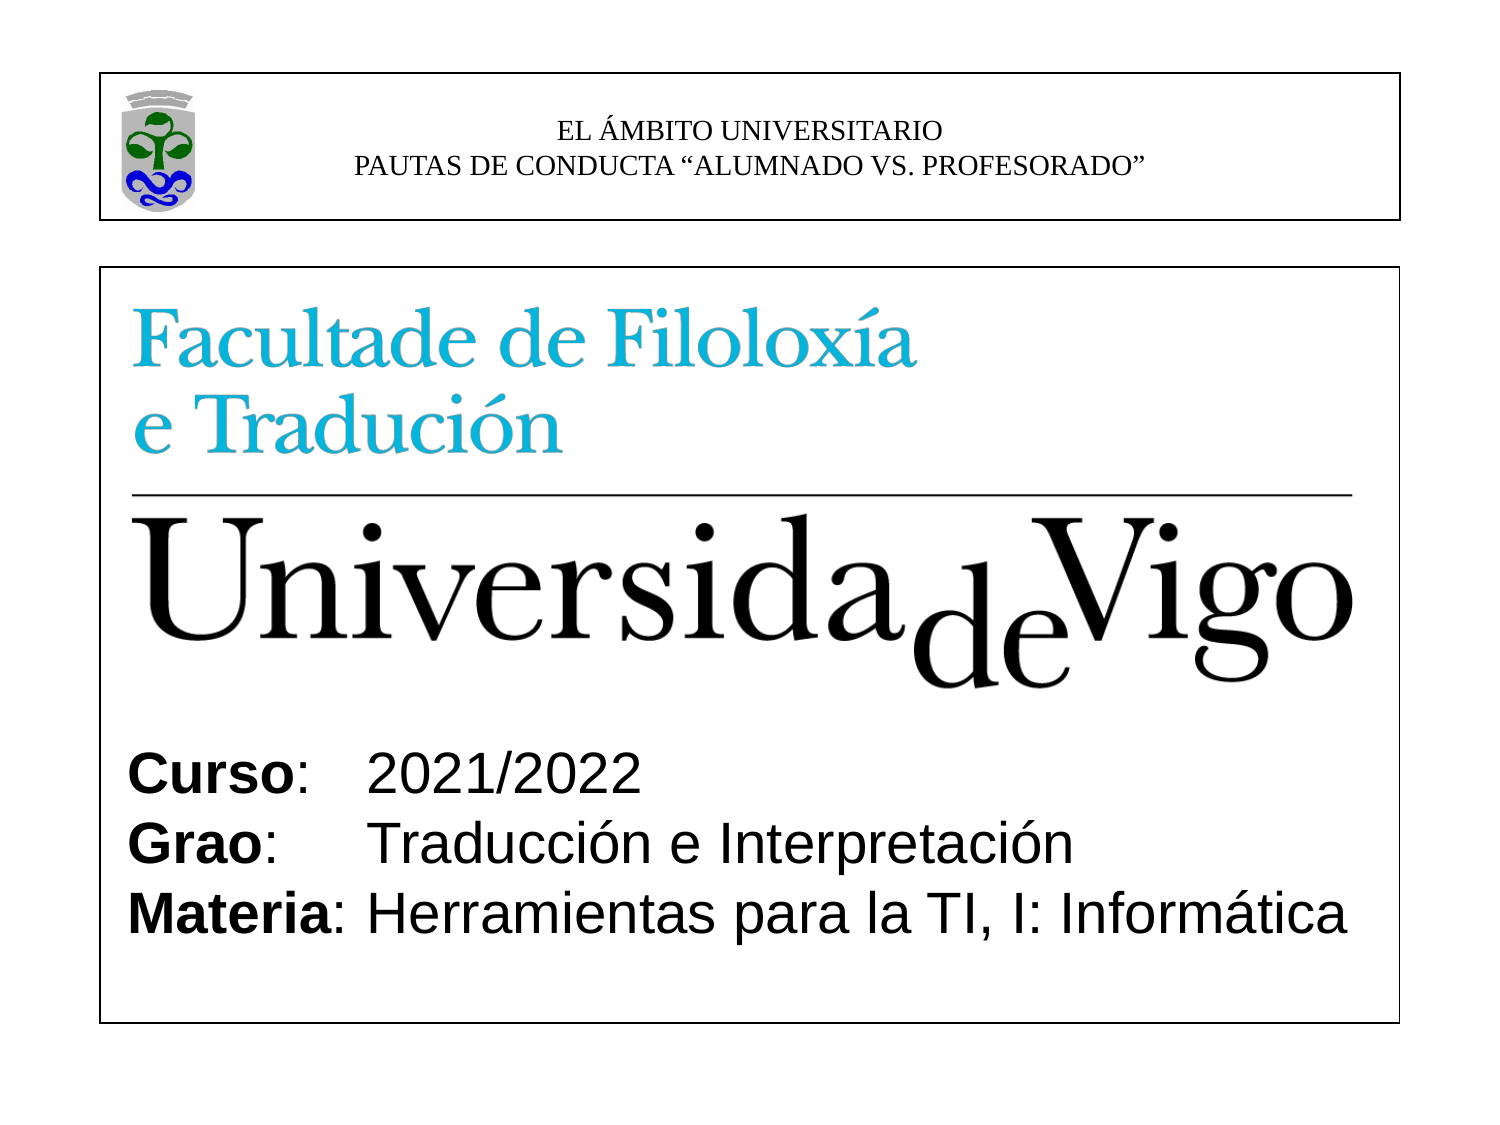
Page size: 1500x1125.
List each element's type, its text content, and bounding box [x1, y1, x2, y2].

text_box Curso: 2021/2022 Grao: Traducción e Interpretación Materia: Herramientas para la TI, I: Informática [112, 727, 1403, 1026]
picture [71, 220, 1413, 764]
